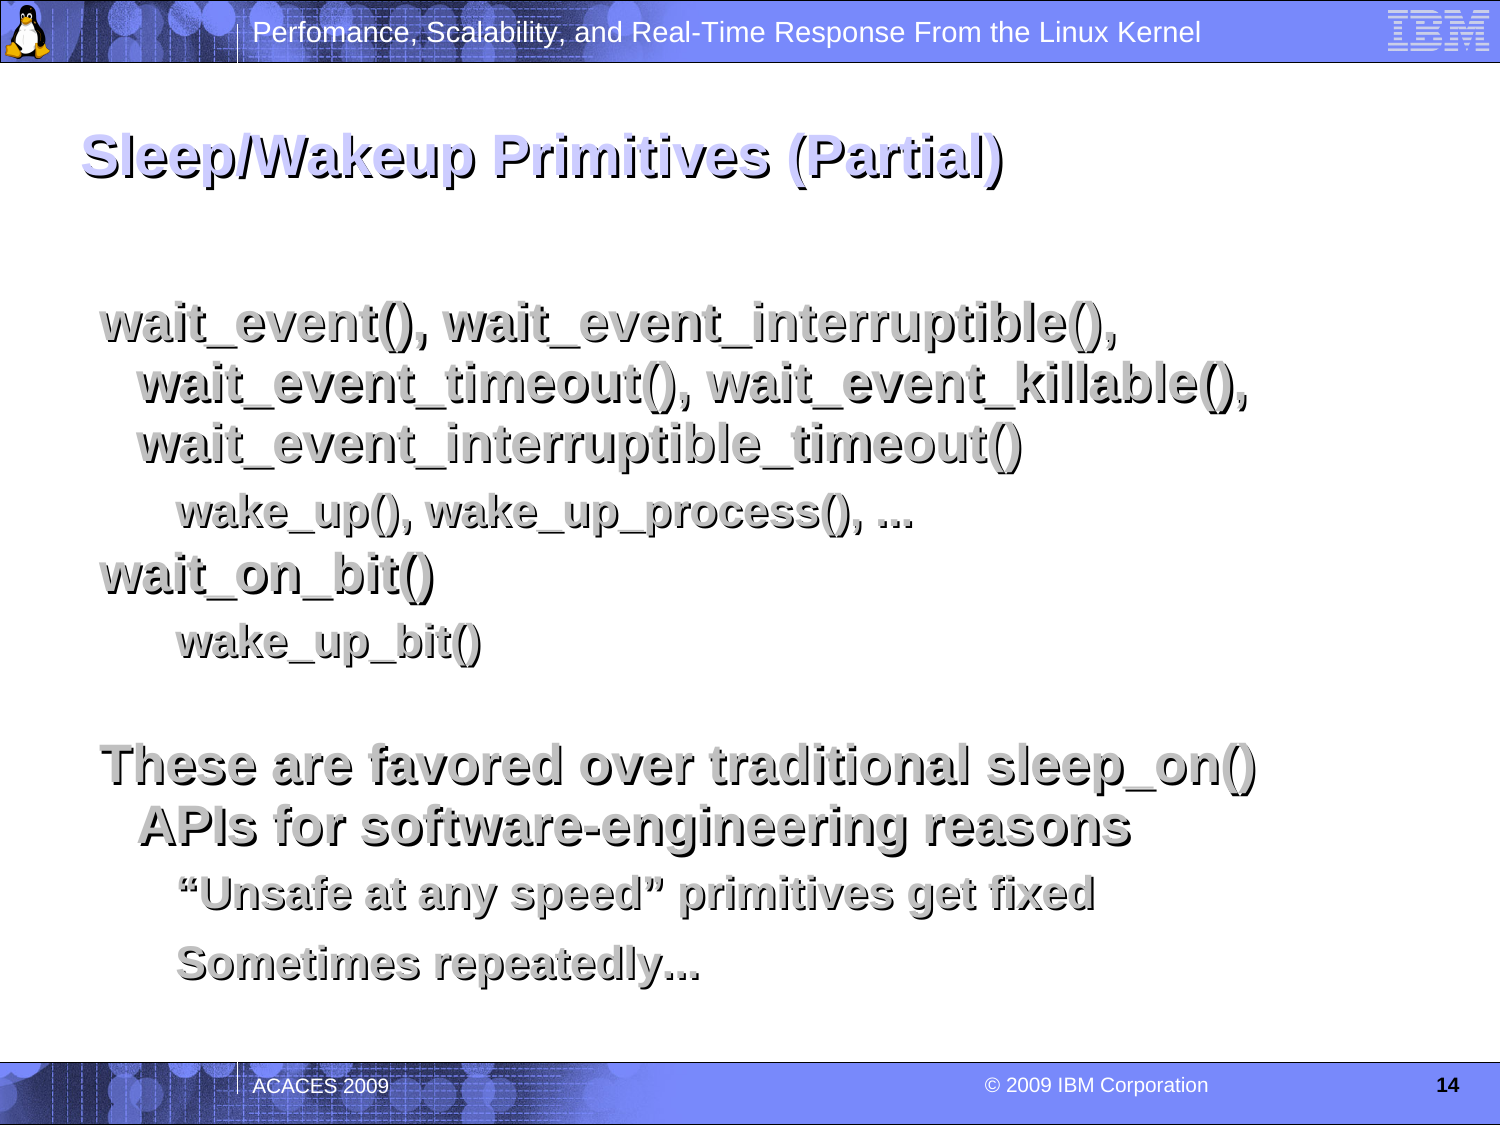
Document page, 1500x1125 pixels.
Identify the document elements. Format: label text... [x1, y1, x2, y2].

title Sleep/Wakeup Primitives (Partial) [79, 116, 1433, 199]
picture [0, 1063, 1500, 1124]
list wait_event(), wait_event_interruptible(), wait_event_timeout(), wait_event_killable(), wait_event_interruptible_timeout() wake_up(), wake_up_process(), ... wait_on_bit() wake_up_bit() These are favored over traditional sleep_on() APIs for software-engineering reasons “Unsafe at any speed” primitives get fixed Sometimes repeatedly... [99, 291, 1389, 1022]
picture [1, 1, 1500, 62]
